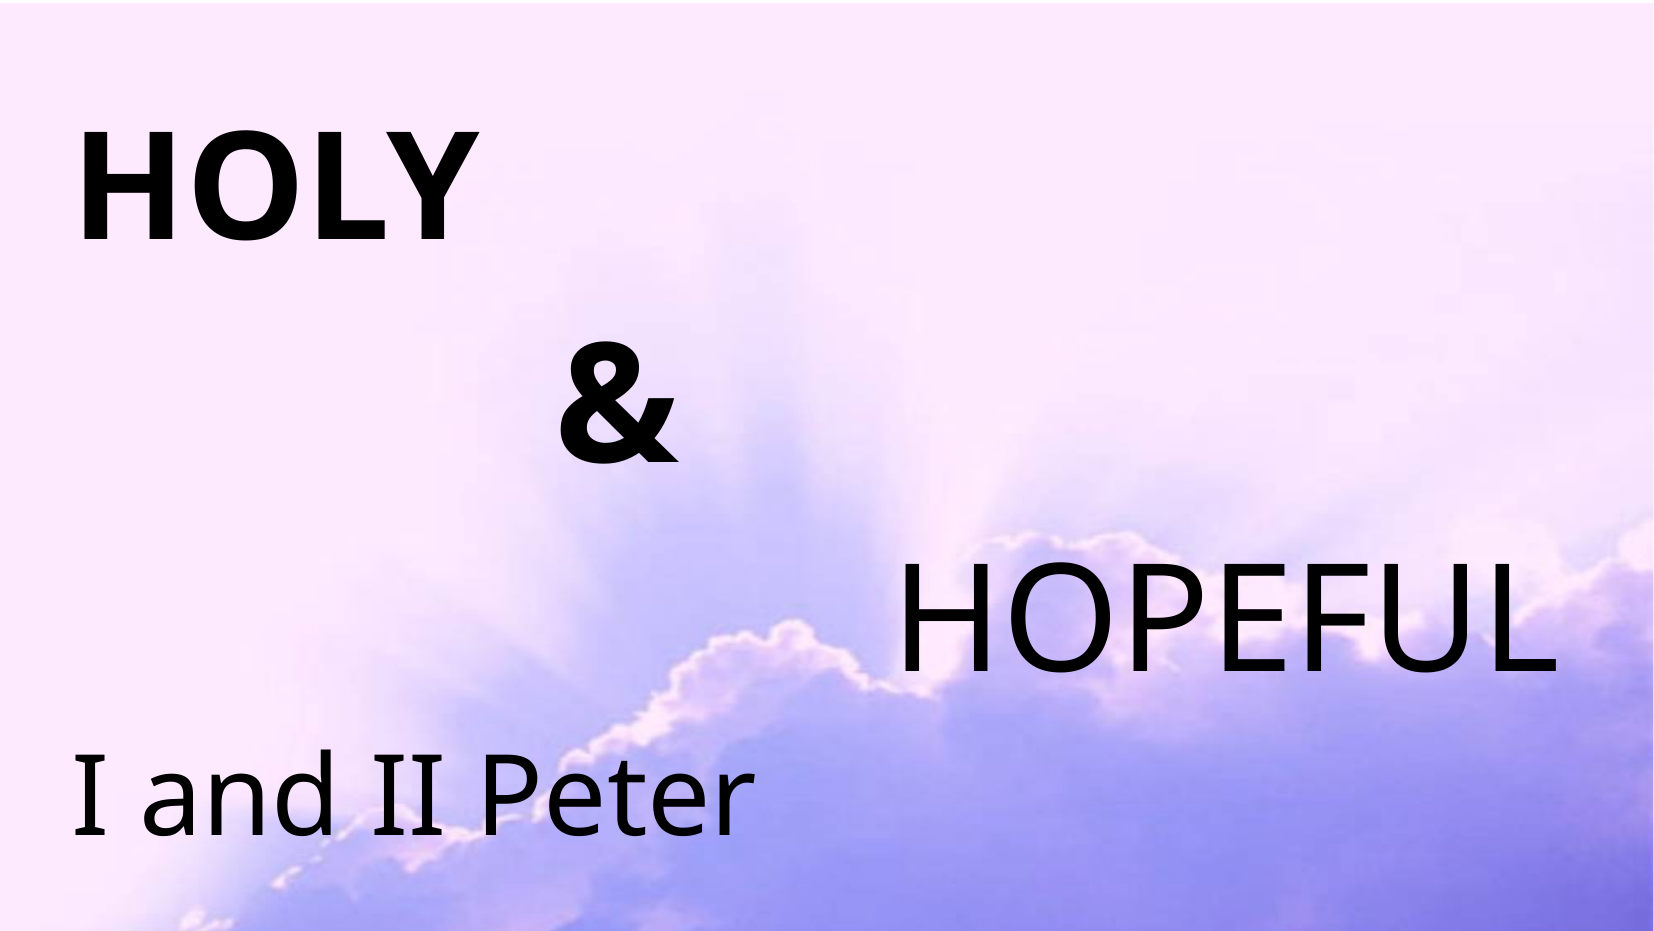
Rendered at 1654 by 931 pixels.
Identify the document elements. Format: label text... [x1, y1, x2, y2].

picture [0, 3, 1654, 931]
subtitle HOLY & HOPEFUL I and II Peter [71, 92, 1561, 856]
